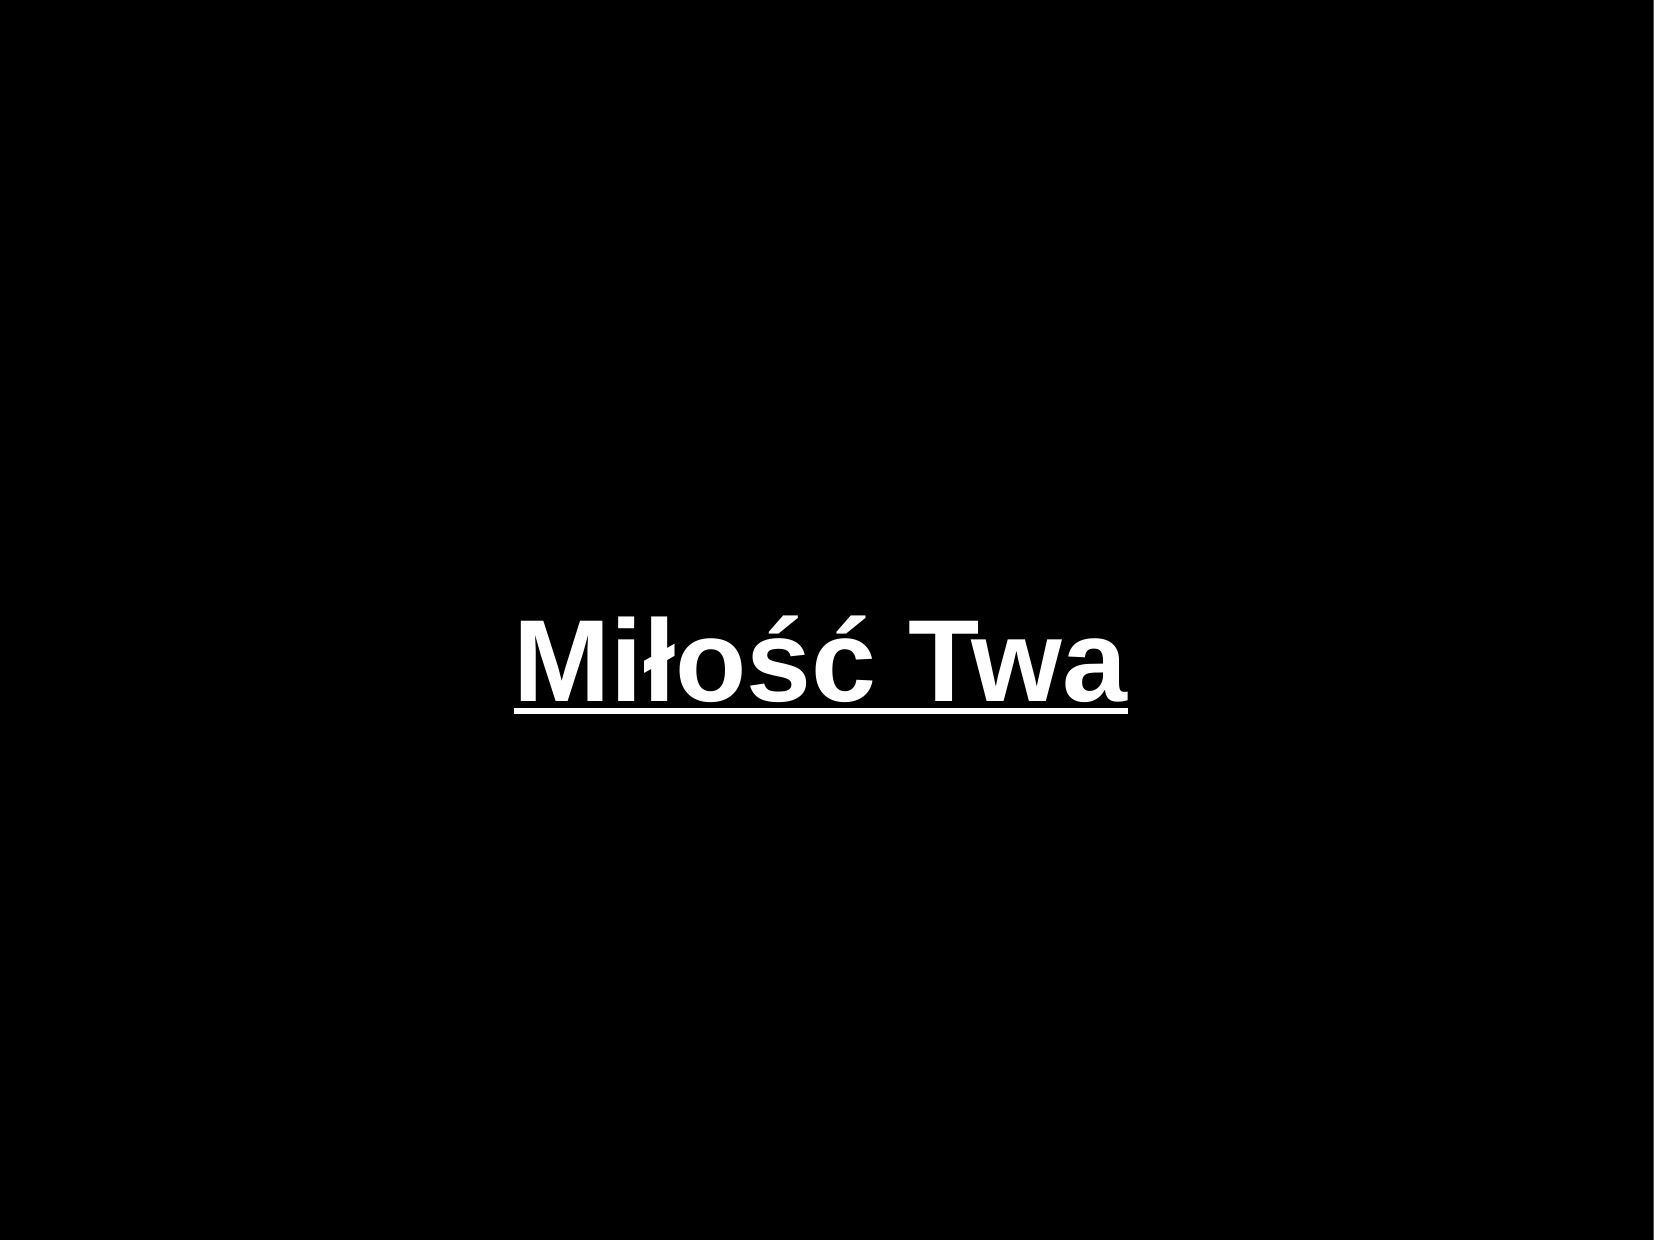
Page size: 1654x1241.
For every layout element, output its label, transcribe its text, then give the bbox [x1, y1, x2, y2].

subtitle Miłość Twa [0, 527, 1642, 713]
